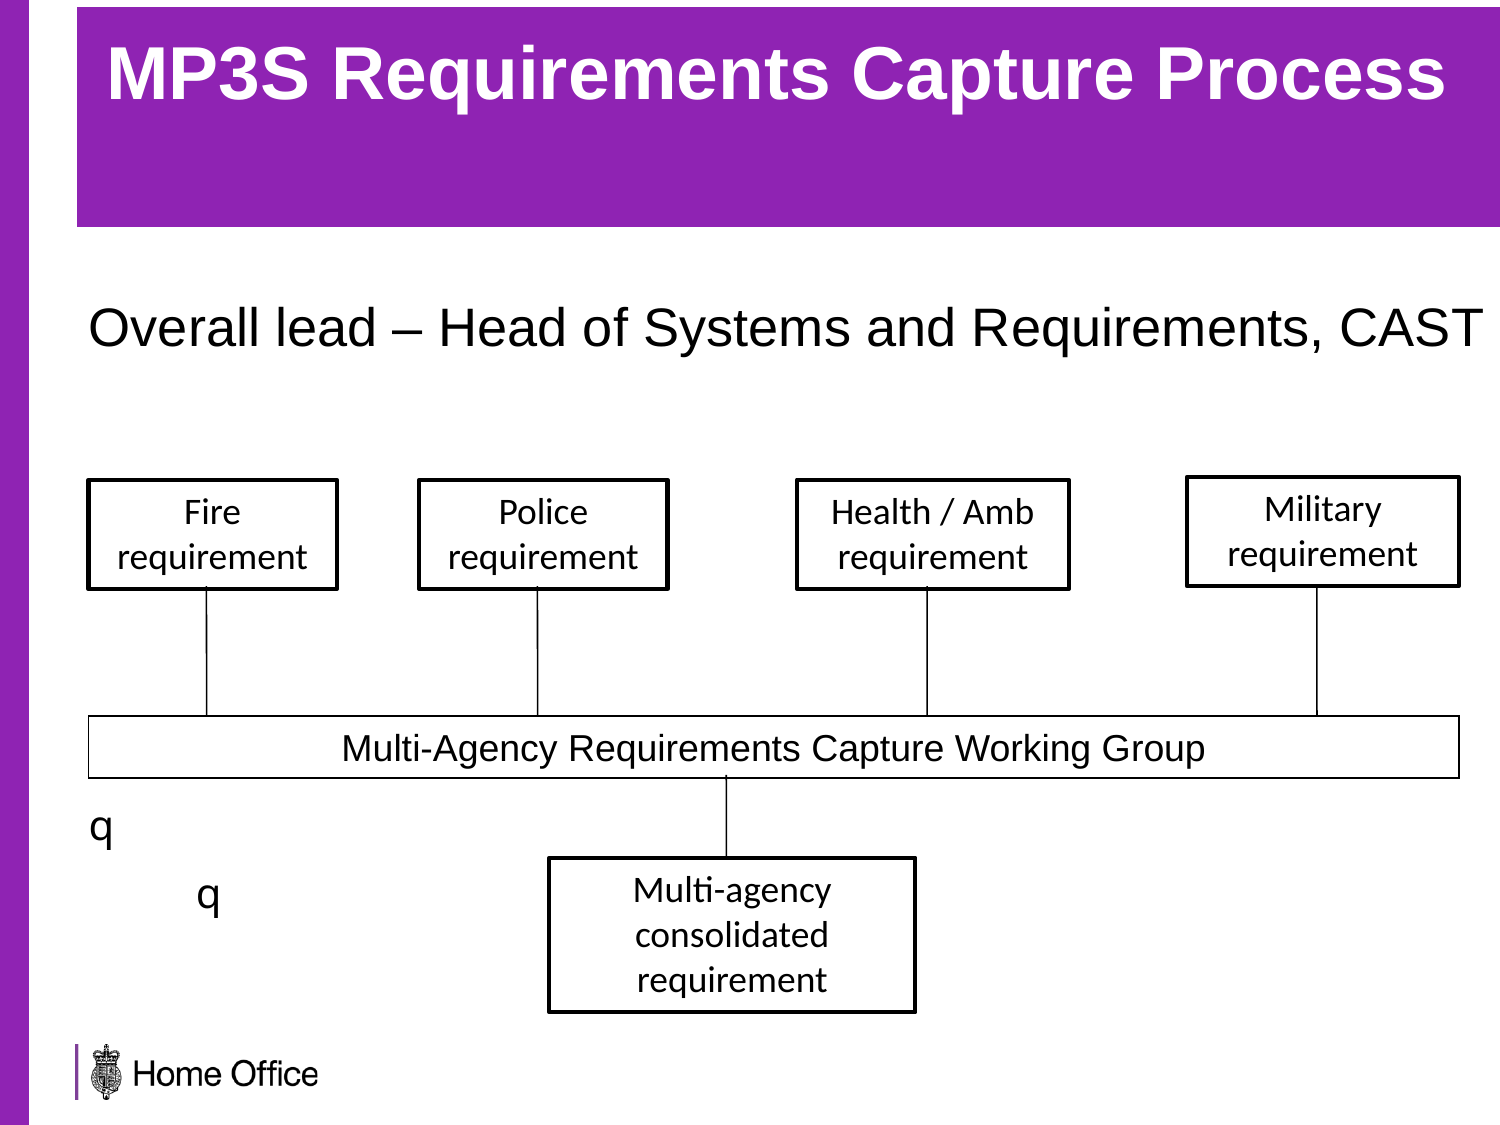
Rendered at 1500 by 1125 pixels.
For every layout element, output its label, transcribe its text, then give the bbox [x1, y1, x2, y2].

text_box Police requirement [419, 479, 668, 590]
text_box Overall lead – Head of Systems and Requirements, CAST [88, 302, 1500, 398]
text_box Multi-Agency Requirements Capture Working Group [88, 716, 1459, 778]
text_box Fire requirement [88, 479, 337, 590]
text_box MP3S Requirements Capture Process [77, 7, 1500, 227]
text_box Health / Amb requirement [797, 479, 1069, 590]
text_box Multi-agency consolidated requirement [549, 857, 916, 1013]
text_box Military requirement [1187, 476, 1459, 587]
